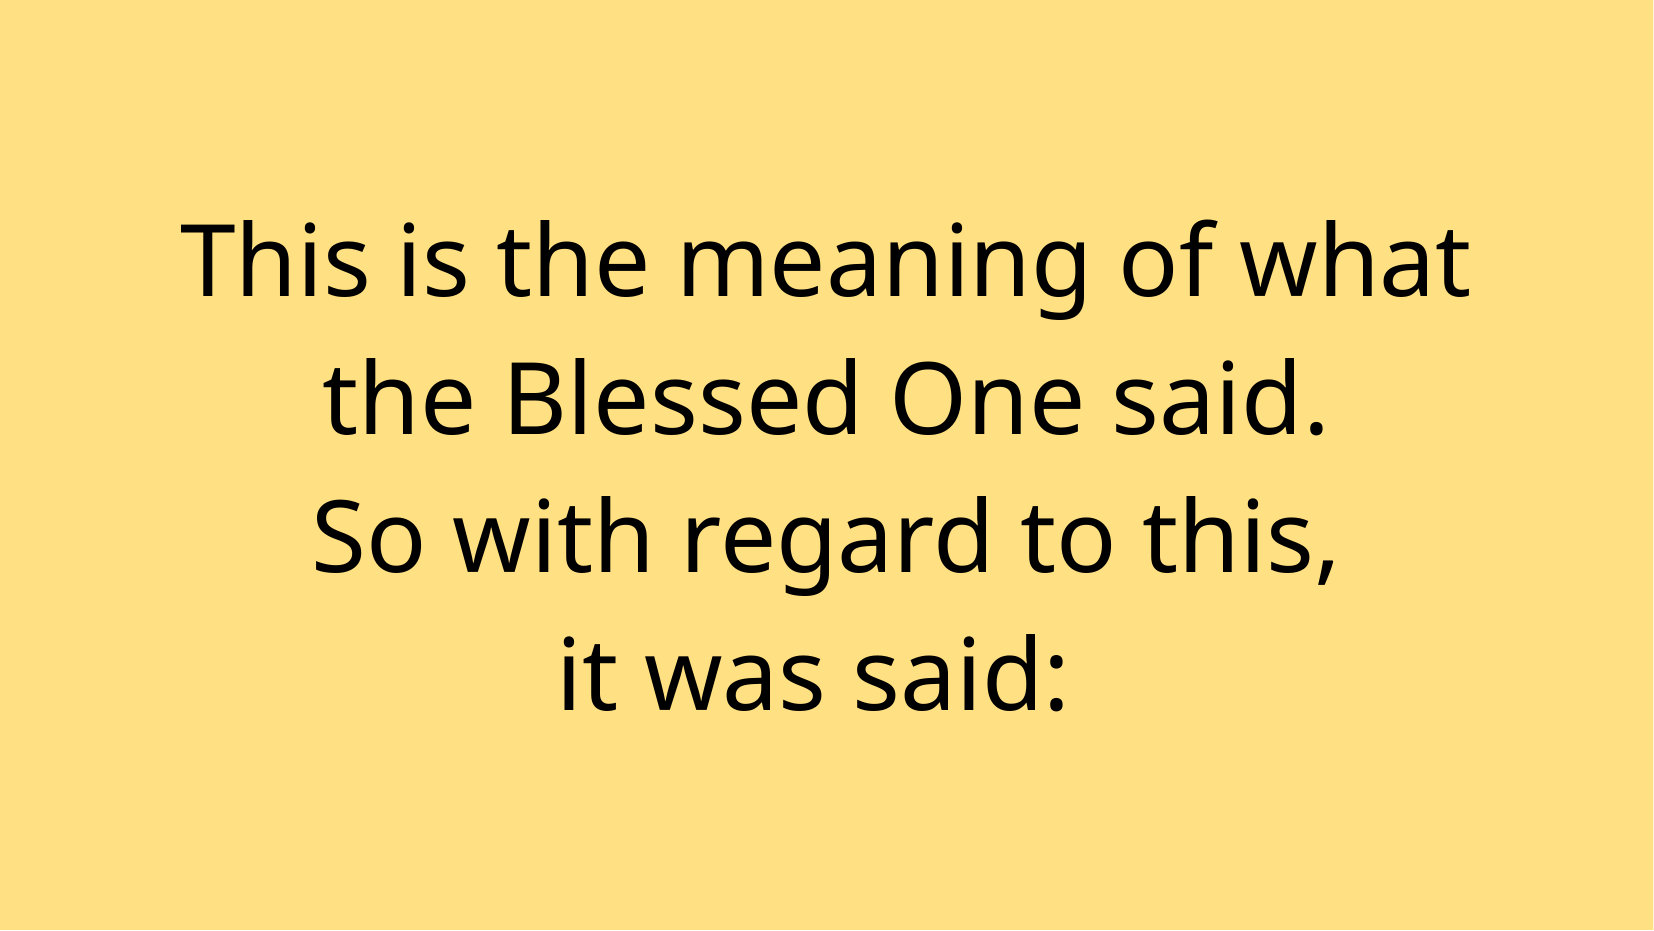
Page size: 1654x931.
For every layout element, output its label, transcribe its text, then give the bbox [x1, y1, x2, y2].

subtitle This is the meaning of what the Blessed One said. So with regard to this, it was said: [82, 0, 1571, 931]
